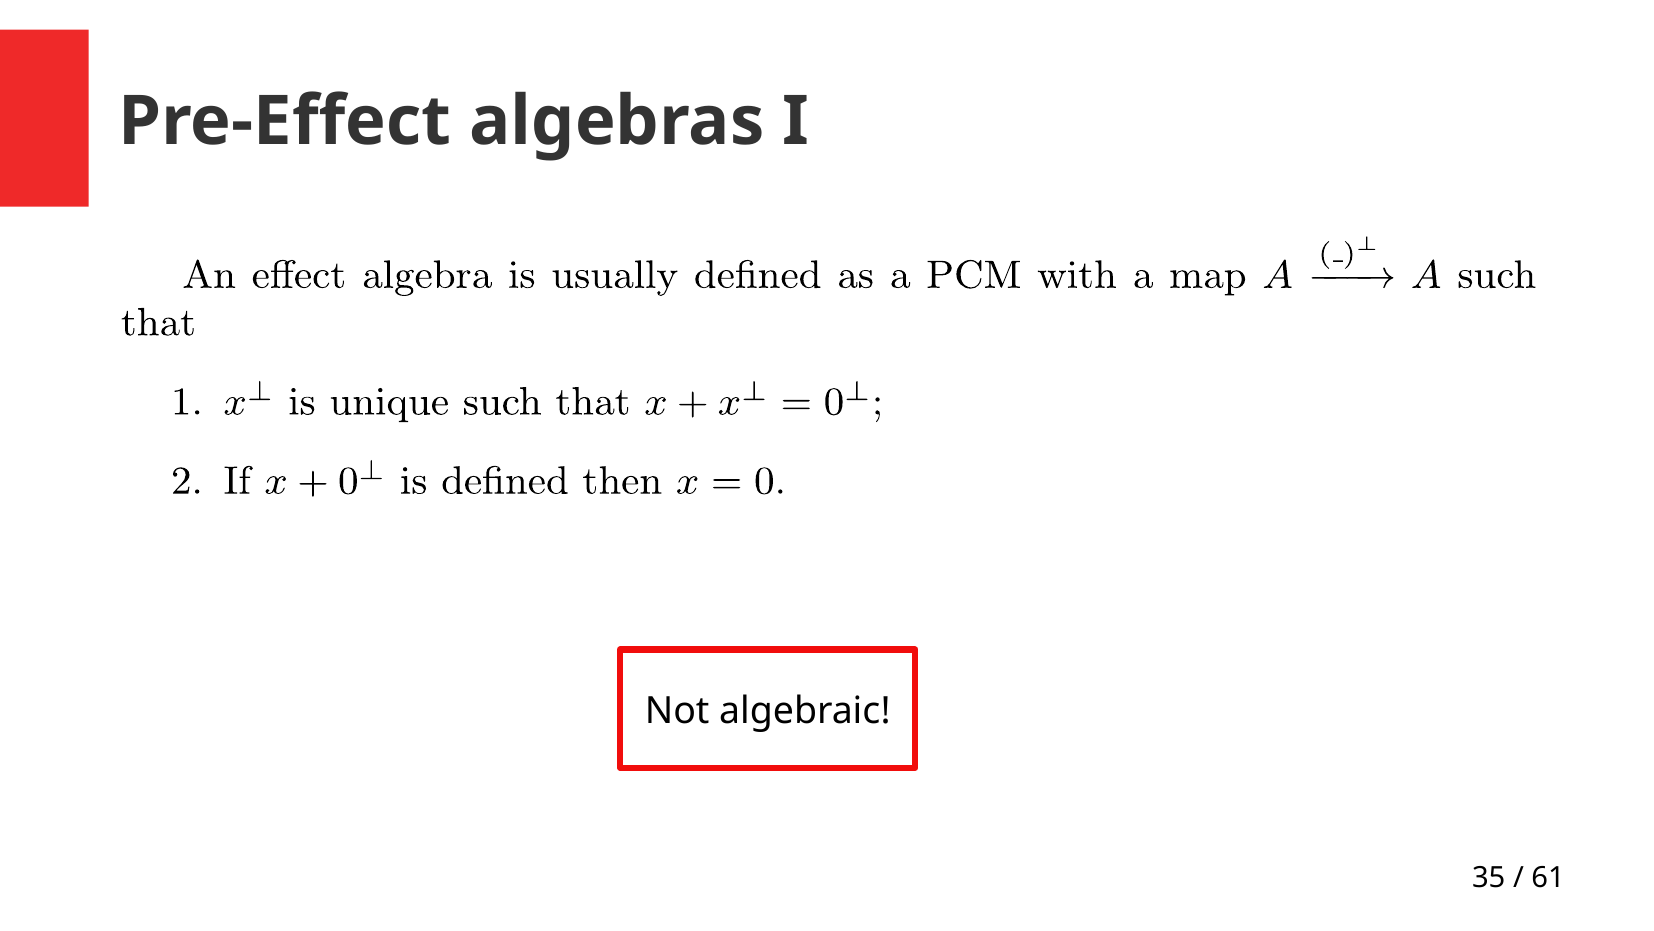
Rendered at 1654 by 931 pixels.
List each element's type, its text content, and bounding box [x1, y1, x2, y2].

text_box [121, 236, 1536, 497]
text_box Not algebraic! [620, 649, 916, 768]
title Pre-Effect algebras I [118, 29, 1595, 207]
